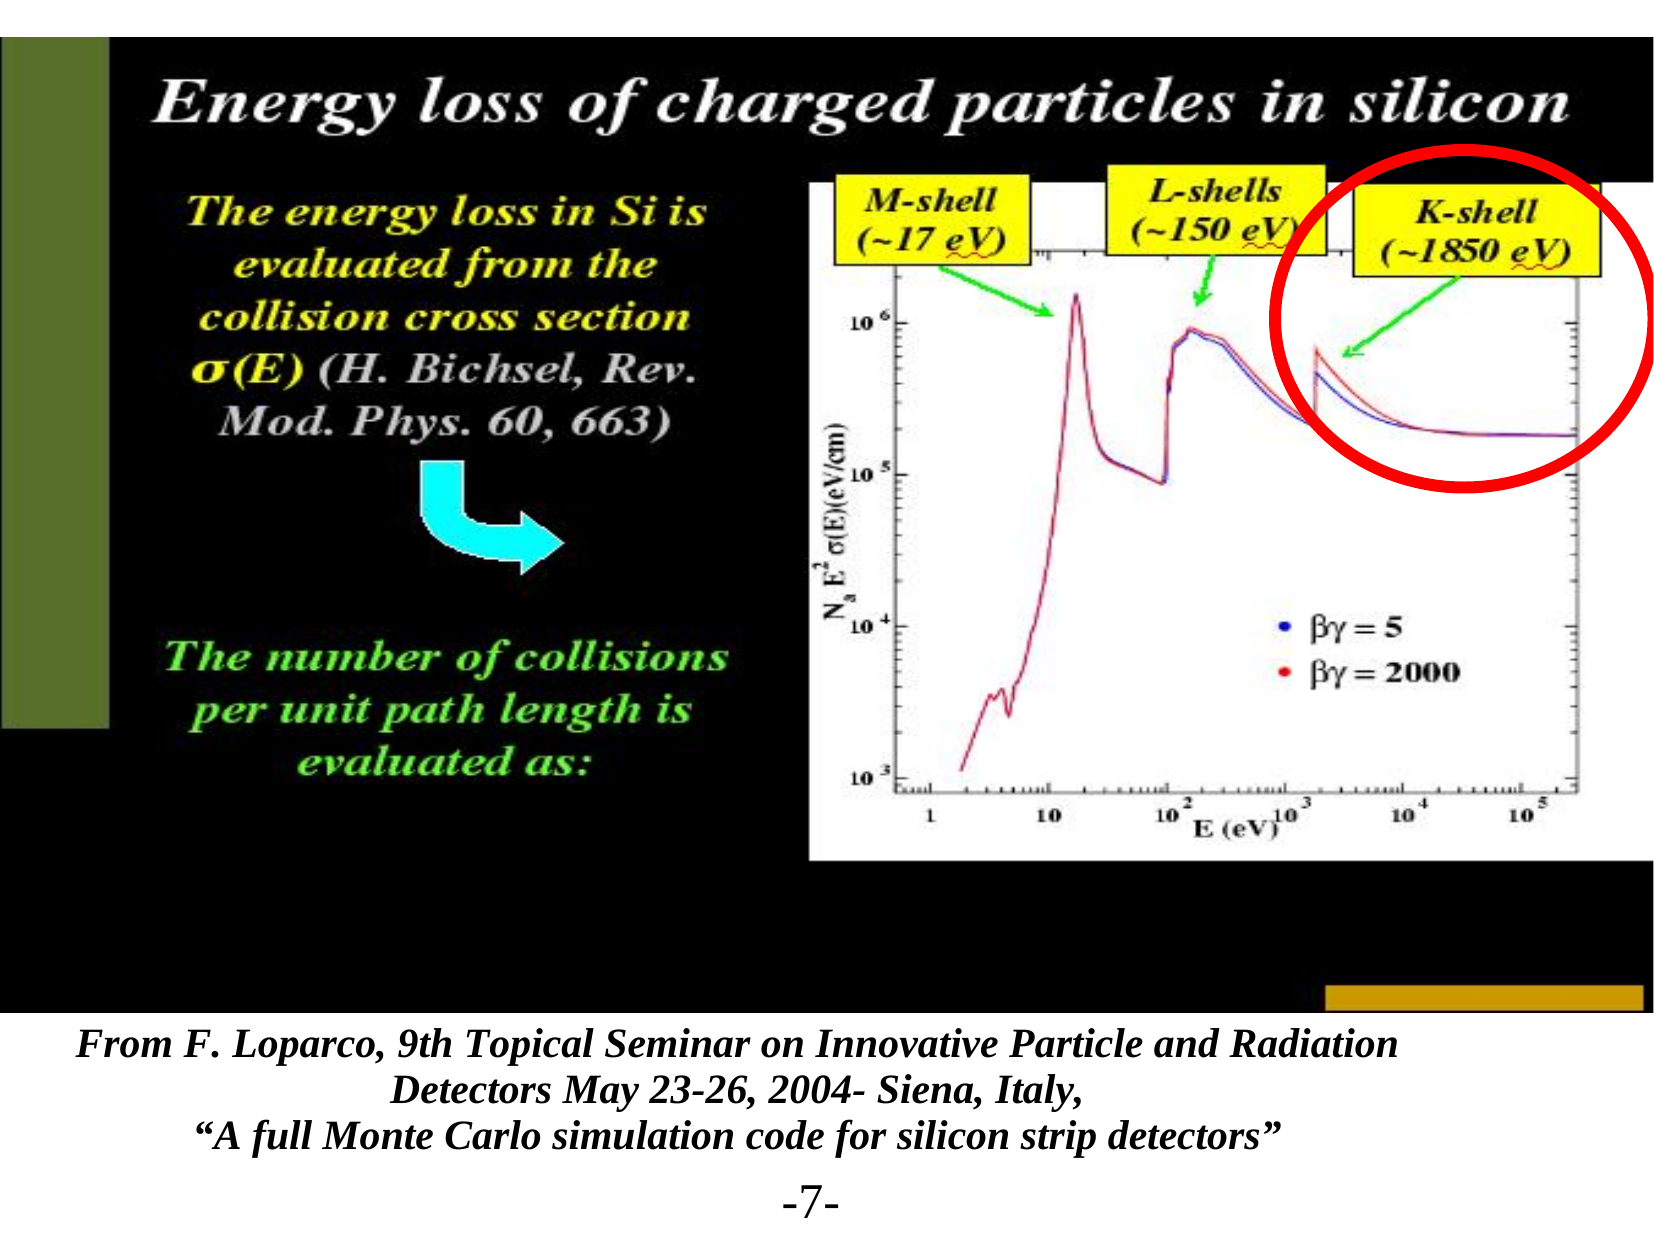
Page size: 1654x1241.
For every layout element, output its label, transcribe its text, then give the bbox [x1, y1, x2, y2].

text_box From F. Loparco, 9th Topical Seminar on Innovative Particle and Radiation Detectors May 23-26, 2004- Siena, Italy, “A full Monte Carlo simulation code for silicon strip detectors” [12, 1012, 1463, 1213]
picture [1282, 157, 1647, 481]
picture [0, 37, 1654, 1013]
